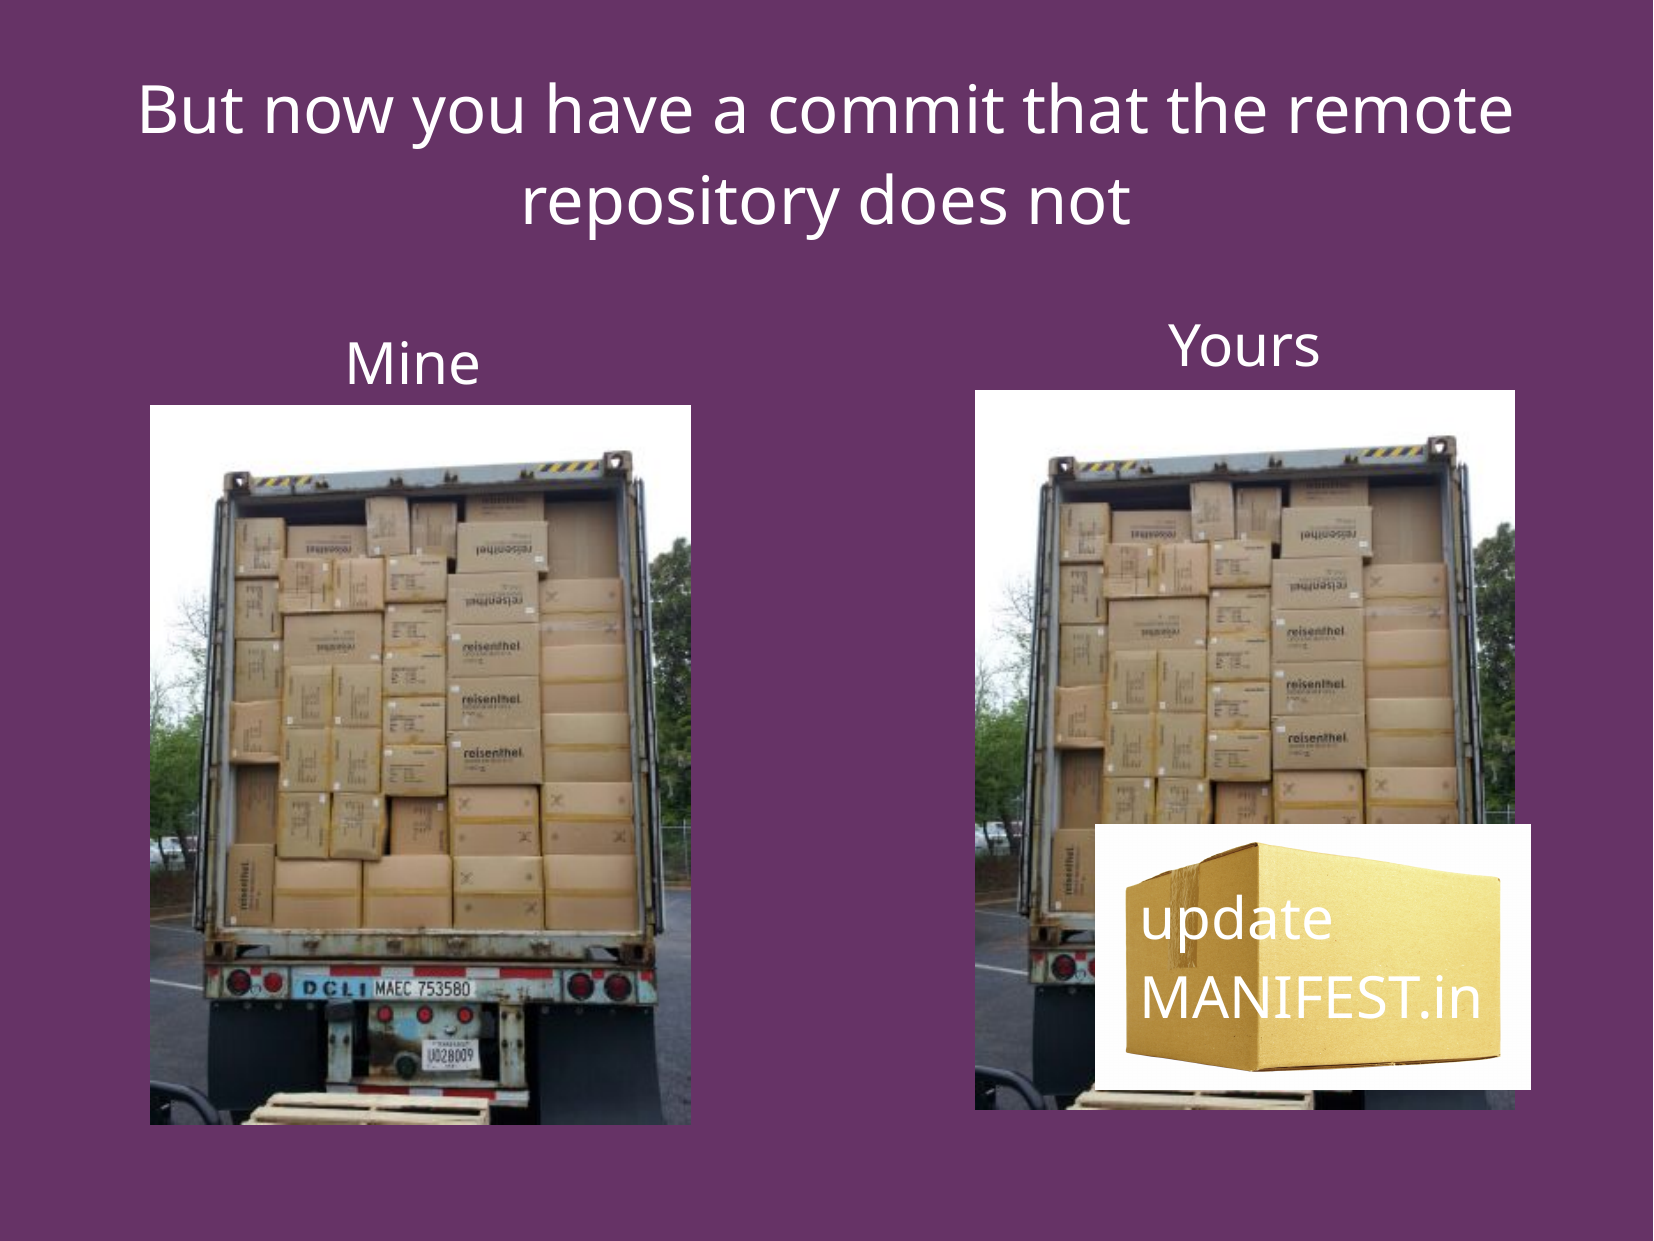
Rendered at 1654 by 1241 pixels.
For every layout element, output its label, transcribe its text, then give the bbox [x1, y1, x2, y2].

picture [975, 390, 1531, 1111]
title But now you have a commit that the remote repository does not [82, 27, 1571, 279]
text_box Yours [1153, 296, 1619, 391]
text_box update MANIFEST.in [1125, 870, 1531, 1093]
text_box Mine [330, 315, 796, 410]
picture [150, 405, 691, 1126]
